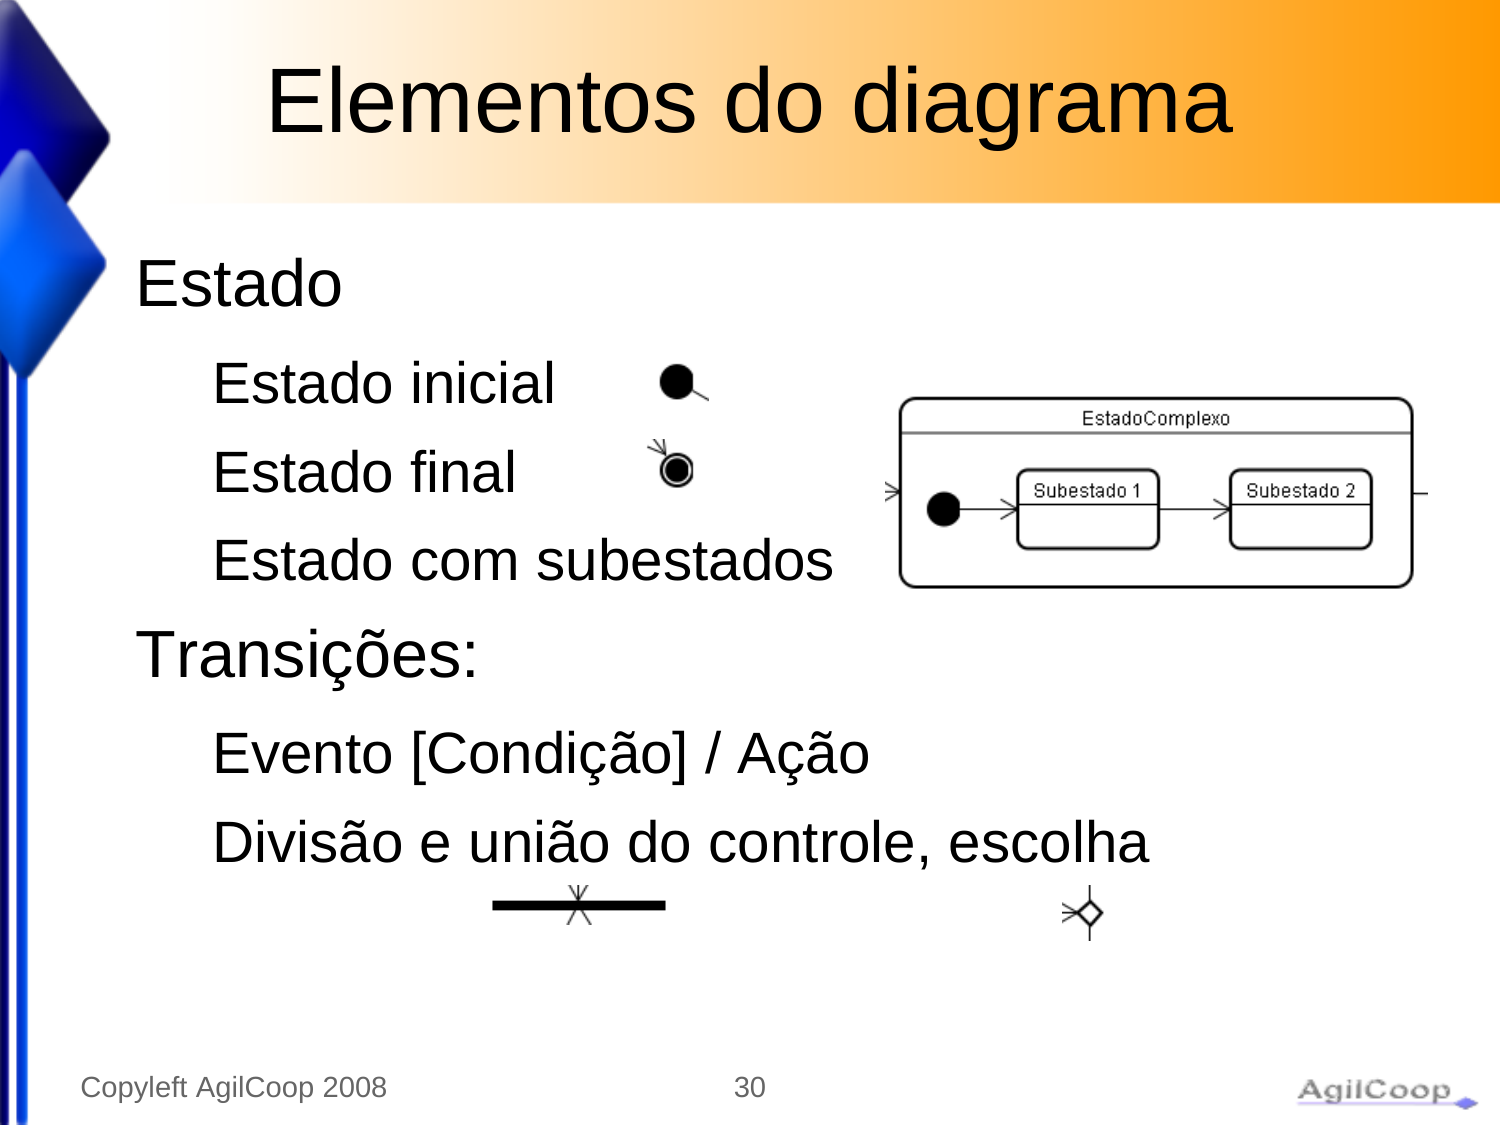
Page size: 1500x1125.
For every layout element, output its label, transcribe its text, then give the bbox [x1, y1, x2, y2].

picture [0, 0, 1500, 1125]
list Estado Estado inicial Estado final Estado com subestados Transições: Evento [Condição] / Ação Divisão e união do controle, escolha [118, 246, 1477, 1004]
title Elementos do diagrama [75, 14, 1425, 188]
